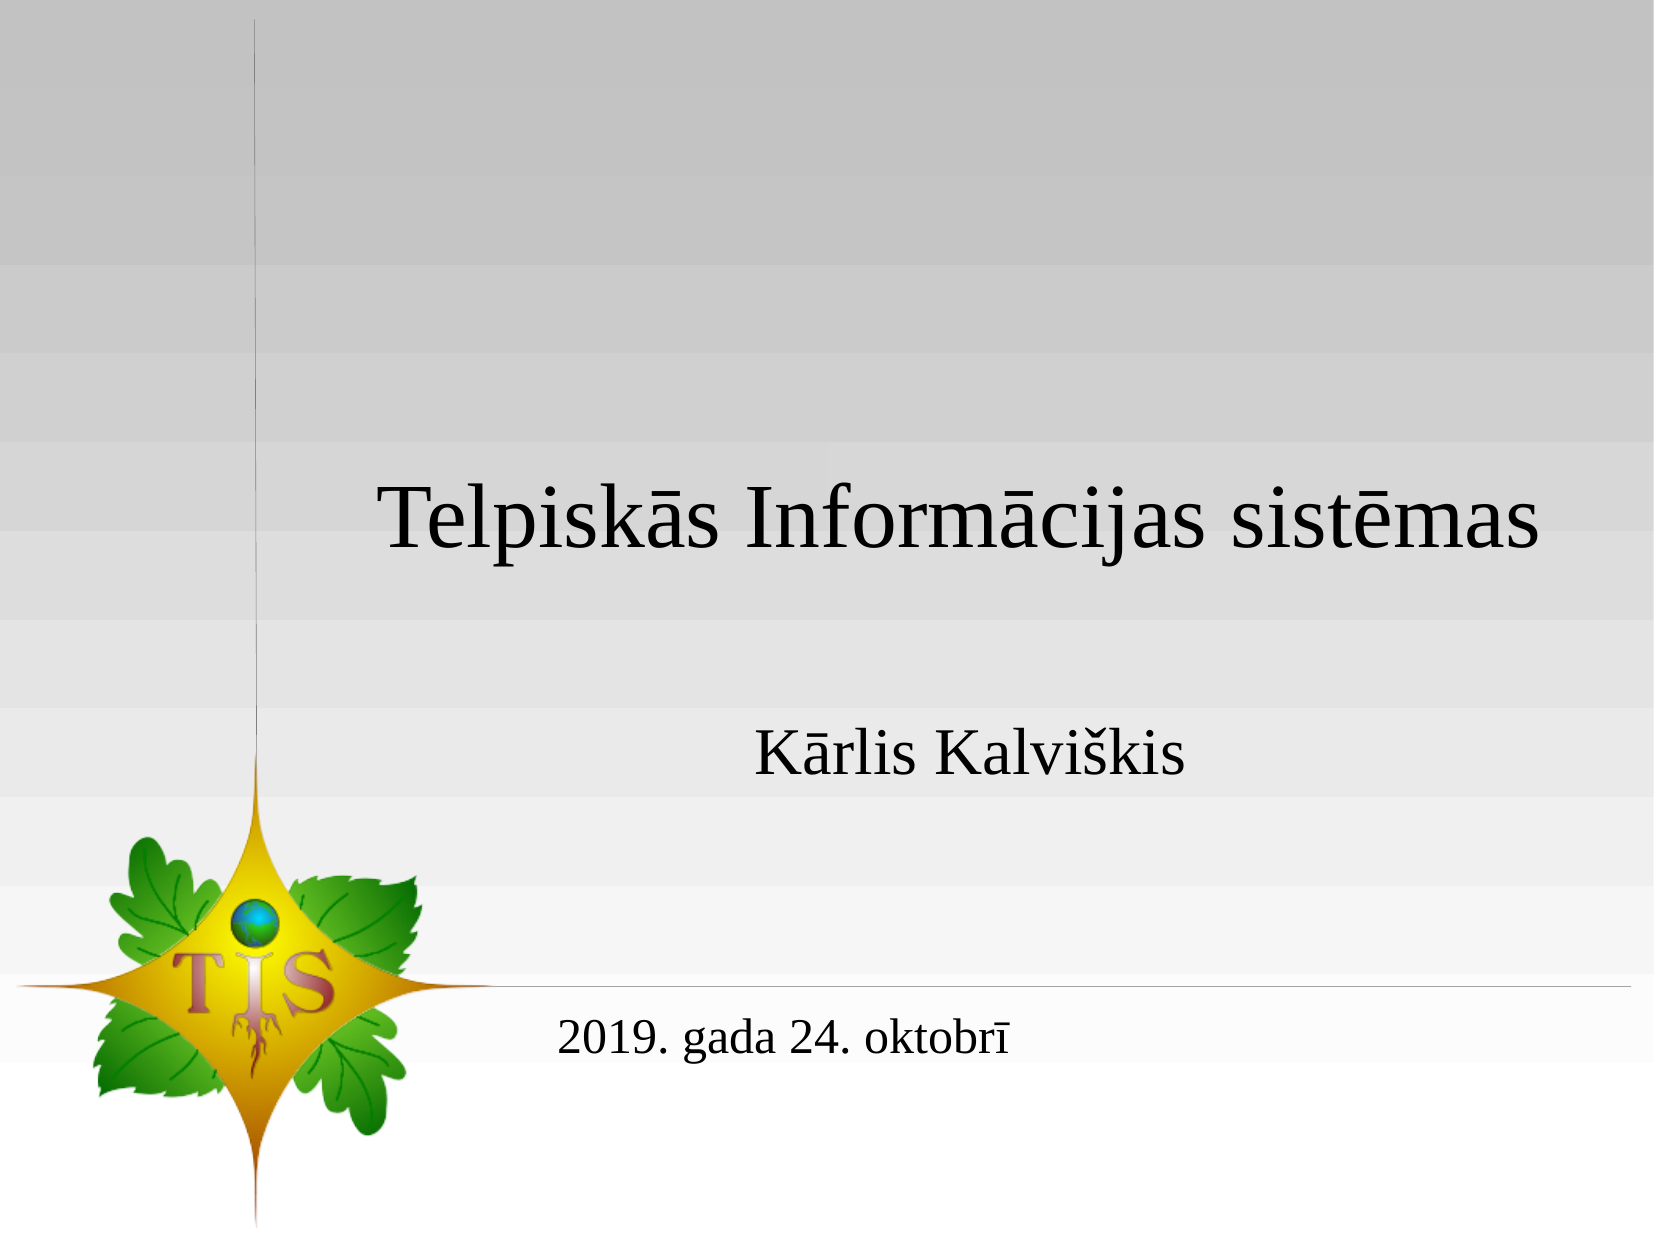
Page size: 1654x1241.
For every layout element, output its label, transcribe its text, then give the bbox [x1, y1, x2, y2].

picture [0, 0, 1654, 1241]
title Telpiskās Informācijas sistēmas [324, 413, 1595, 621]
list 2019. gada 24. oktobrī [486, 1009, 1630, 1241]
